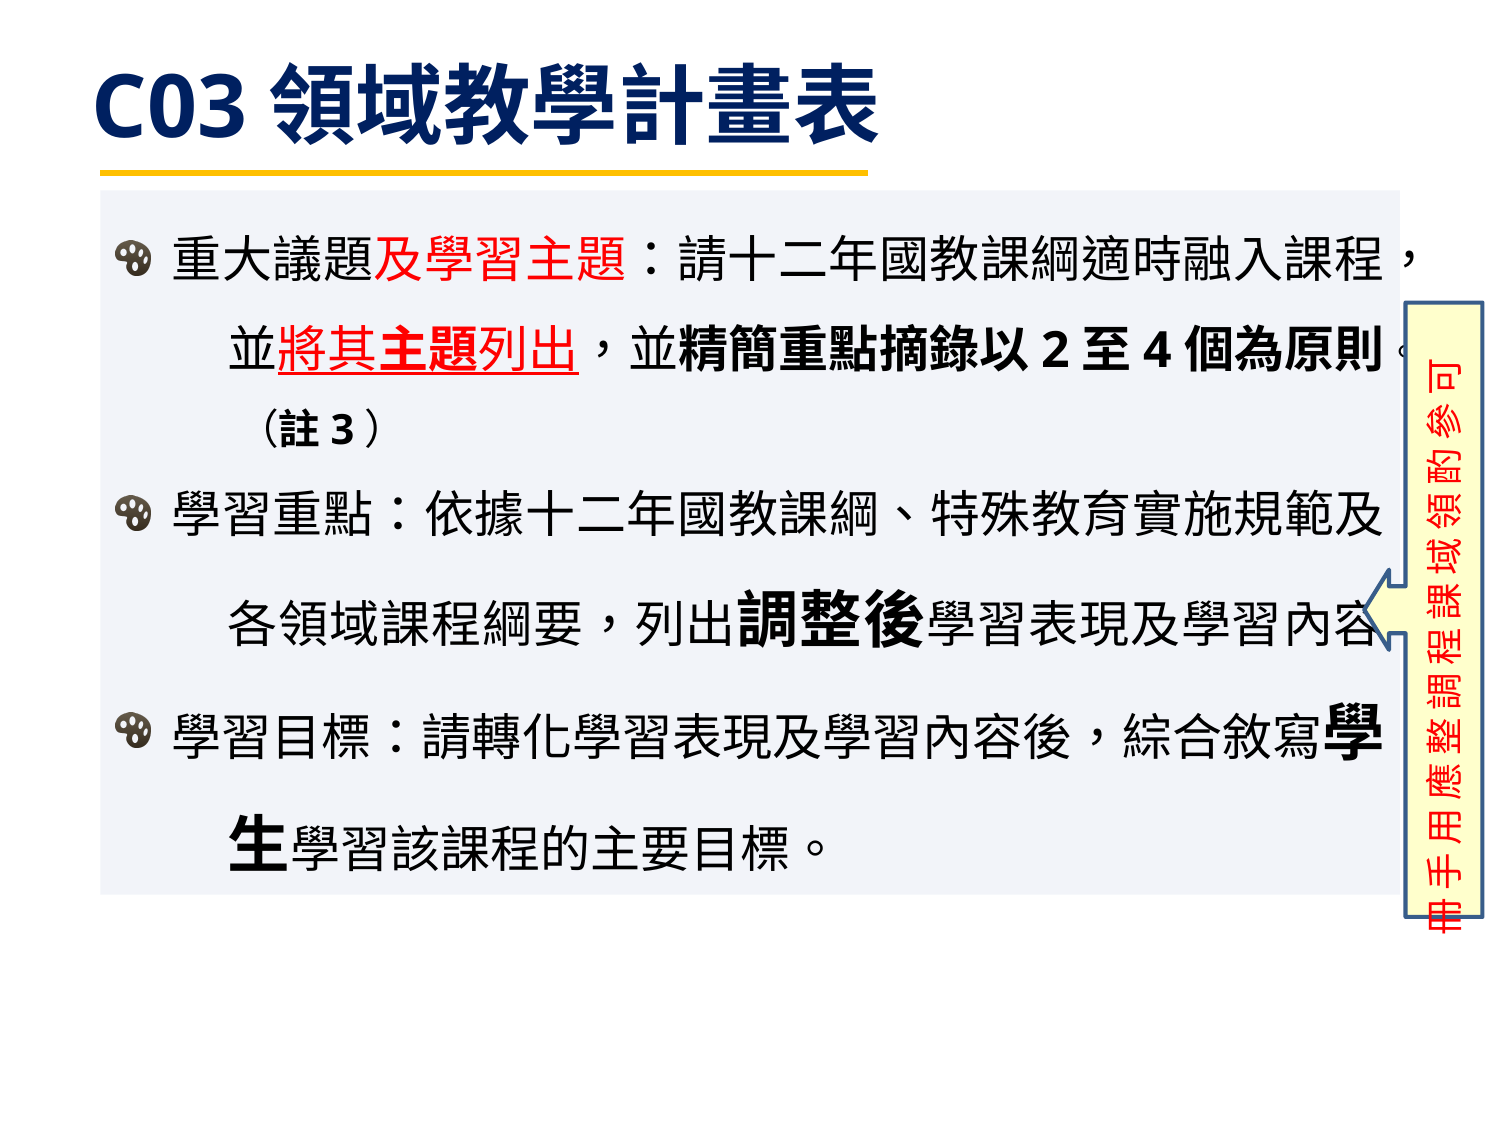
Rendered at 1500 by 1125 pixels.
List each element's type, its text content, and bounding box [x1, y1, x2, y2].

text_box 可參酌領域課程調整應用手冊 [1364, 302, 1483, 917]
text_box C03領域教學計畫表 [76, 42, 1365, 164]
text_box 重大議題及學習主題：請十二年國教課綱適時融入課程，並將其主題列出，並精簡重點摘錄以2至4個為原則。 （註3） 學習重點：依據十二年國教課綱、特殊教育實施規範及各領域課程綱要，列出調整後學習表現及學習內容。 學習目標：請轉化學習表現及學習內容後，綜合敘寫學生學習該課程的主要目標。 [100, 190, 1400, 895]
